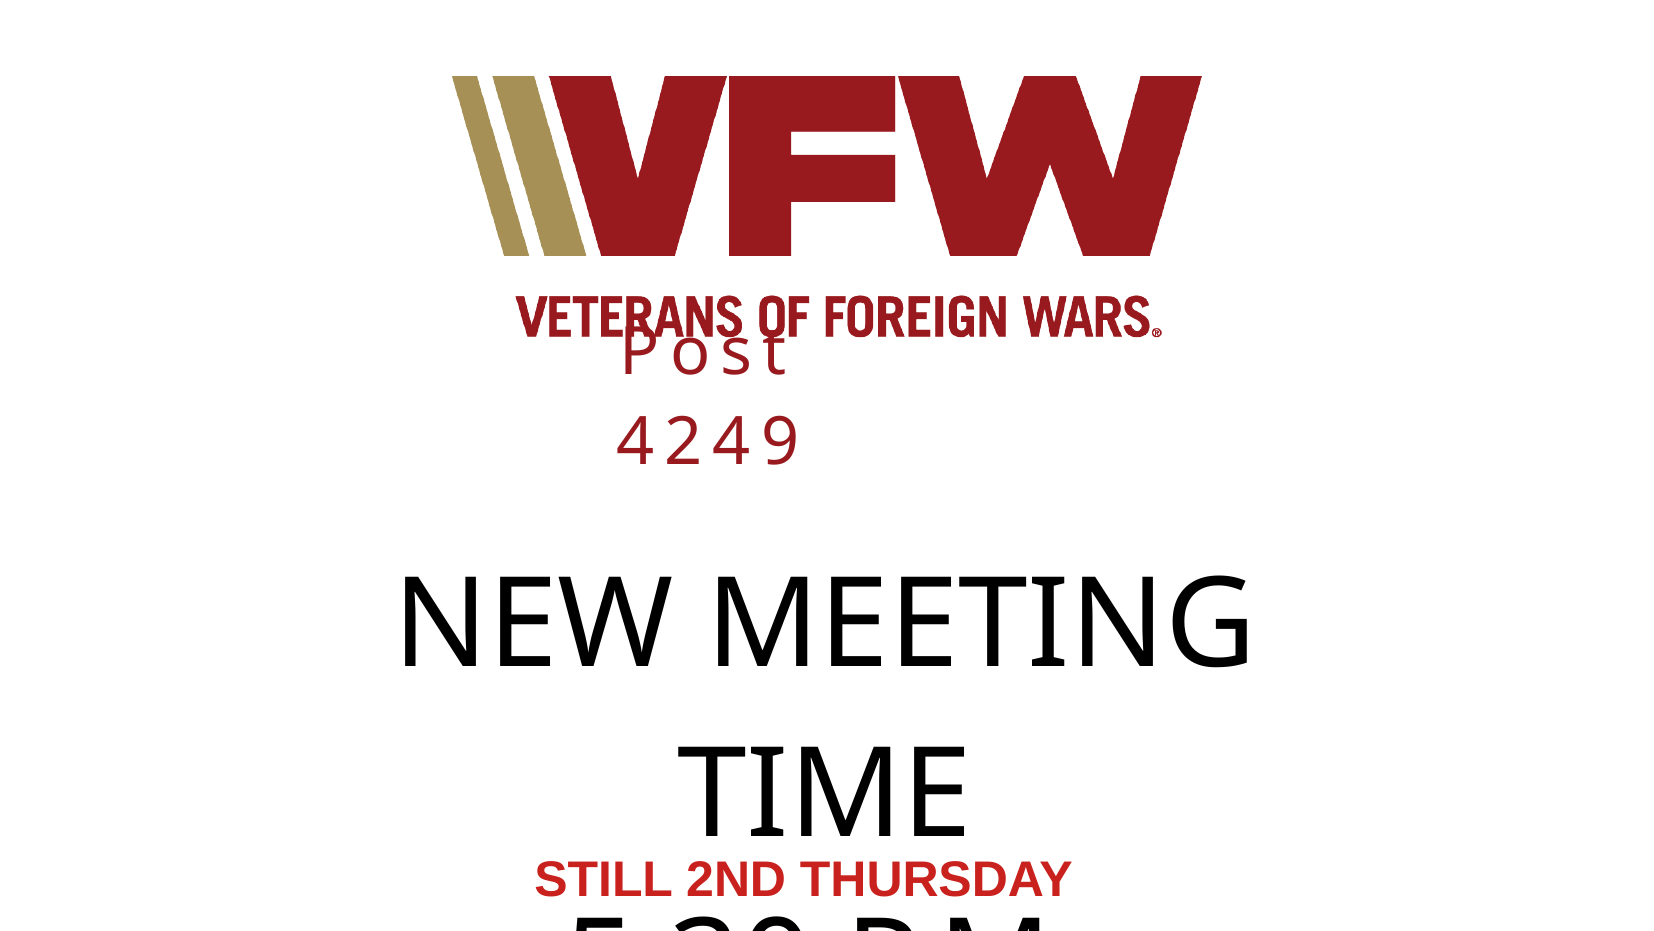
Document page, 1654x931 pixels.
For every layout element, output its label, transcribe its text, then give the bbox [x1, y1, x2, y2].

text_box STILL 2ND THURSDAY [519, 844, 1088, 915]
text_box NEW MEETING TIME 5:30 P.M. [225, 525, 1426, 915]
text_box Post 4249 [601, 352, 1015, 435]
picture [450, 74, 1203, 338]
picture [631, 332, 649, 338]
